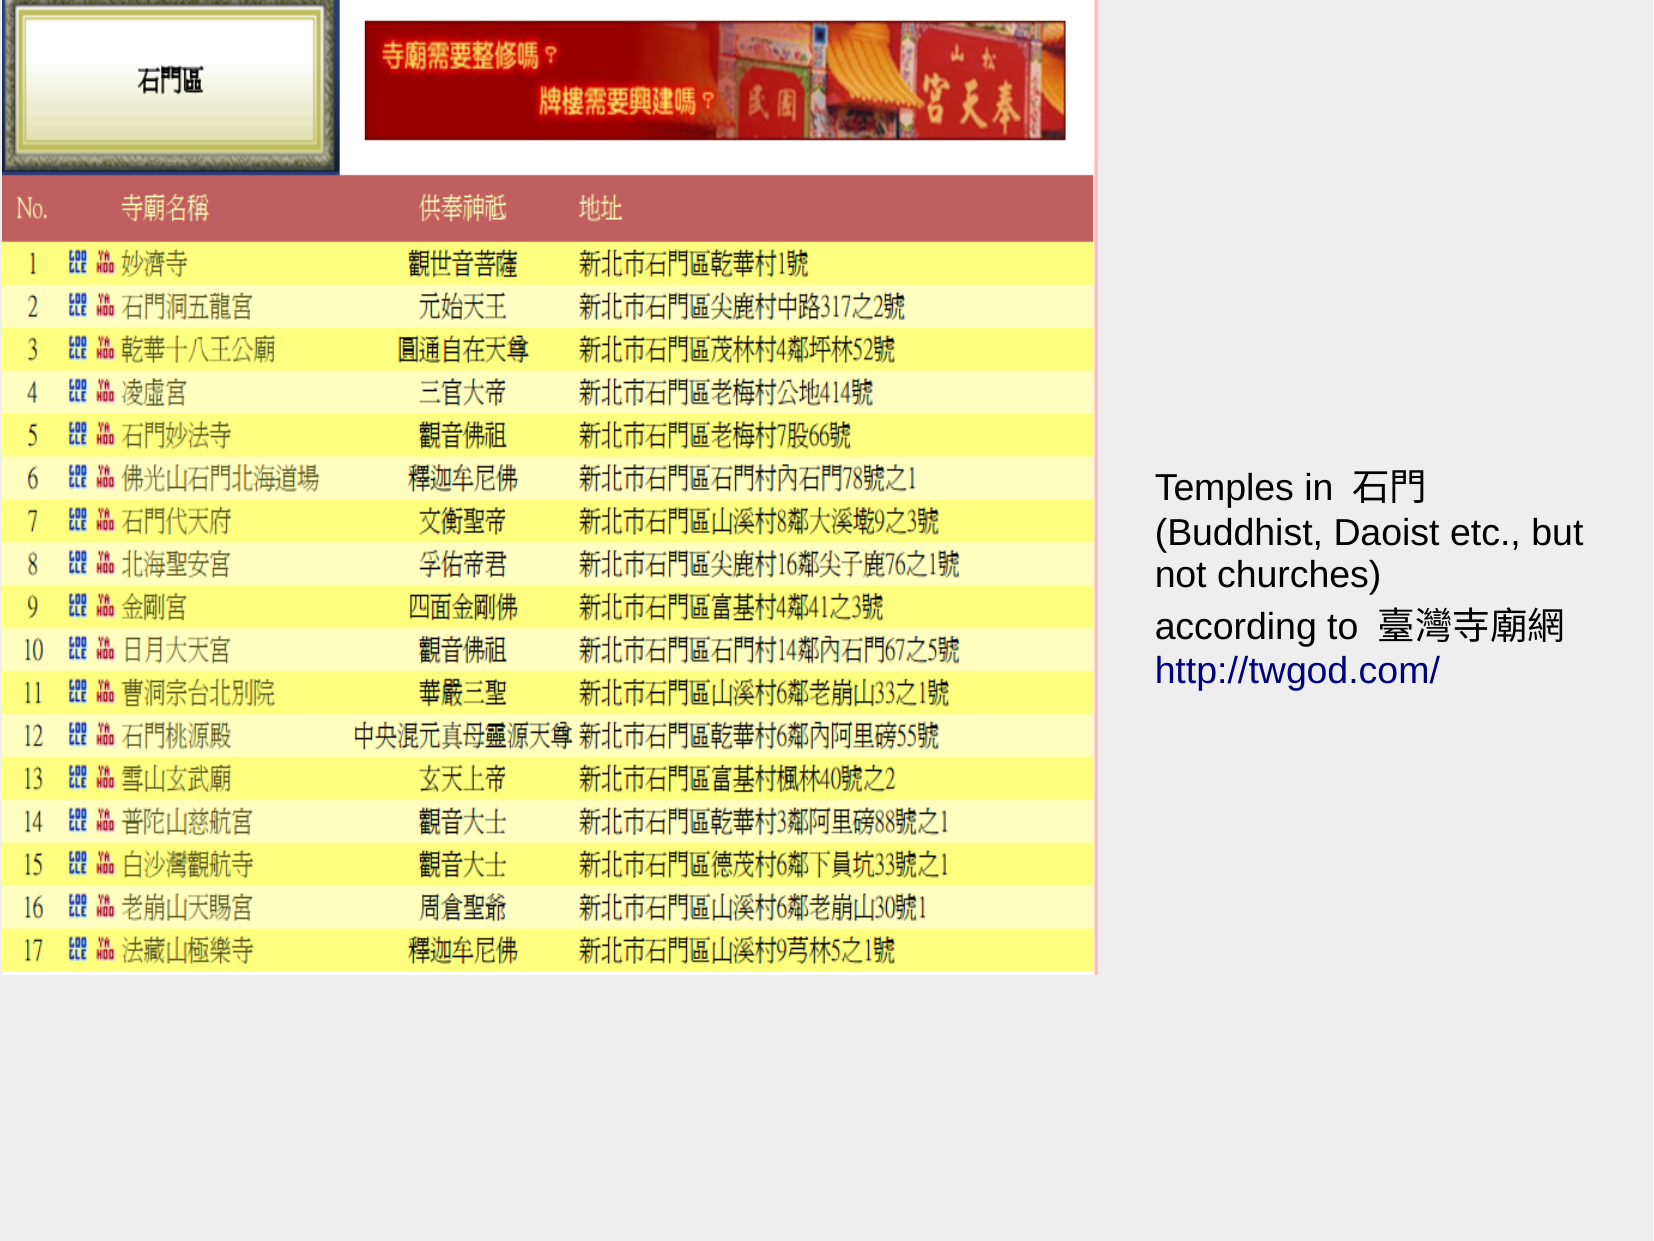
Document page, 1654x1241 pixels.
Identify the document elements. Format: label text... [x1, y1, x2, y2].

picture [2, 0, 1098, 976]
text_box Temples in 石門 (Buddhist, Daoist etc., but not churches) according to 臺灣寺廟網 http://twgod.com/ [1140, 450, 1606, 701]
